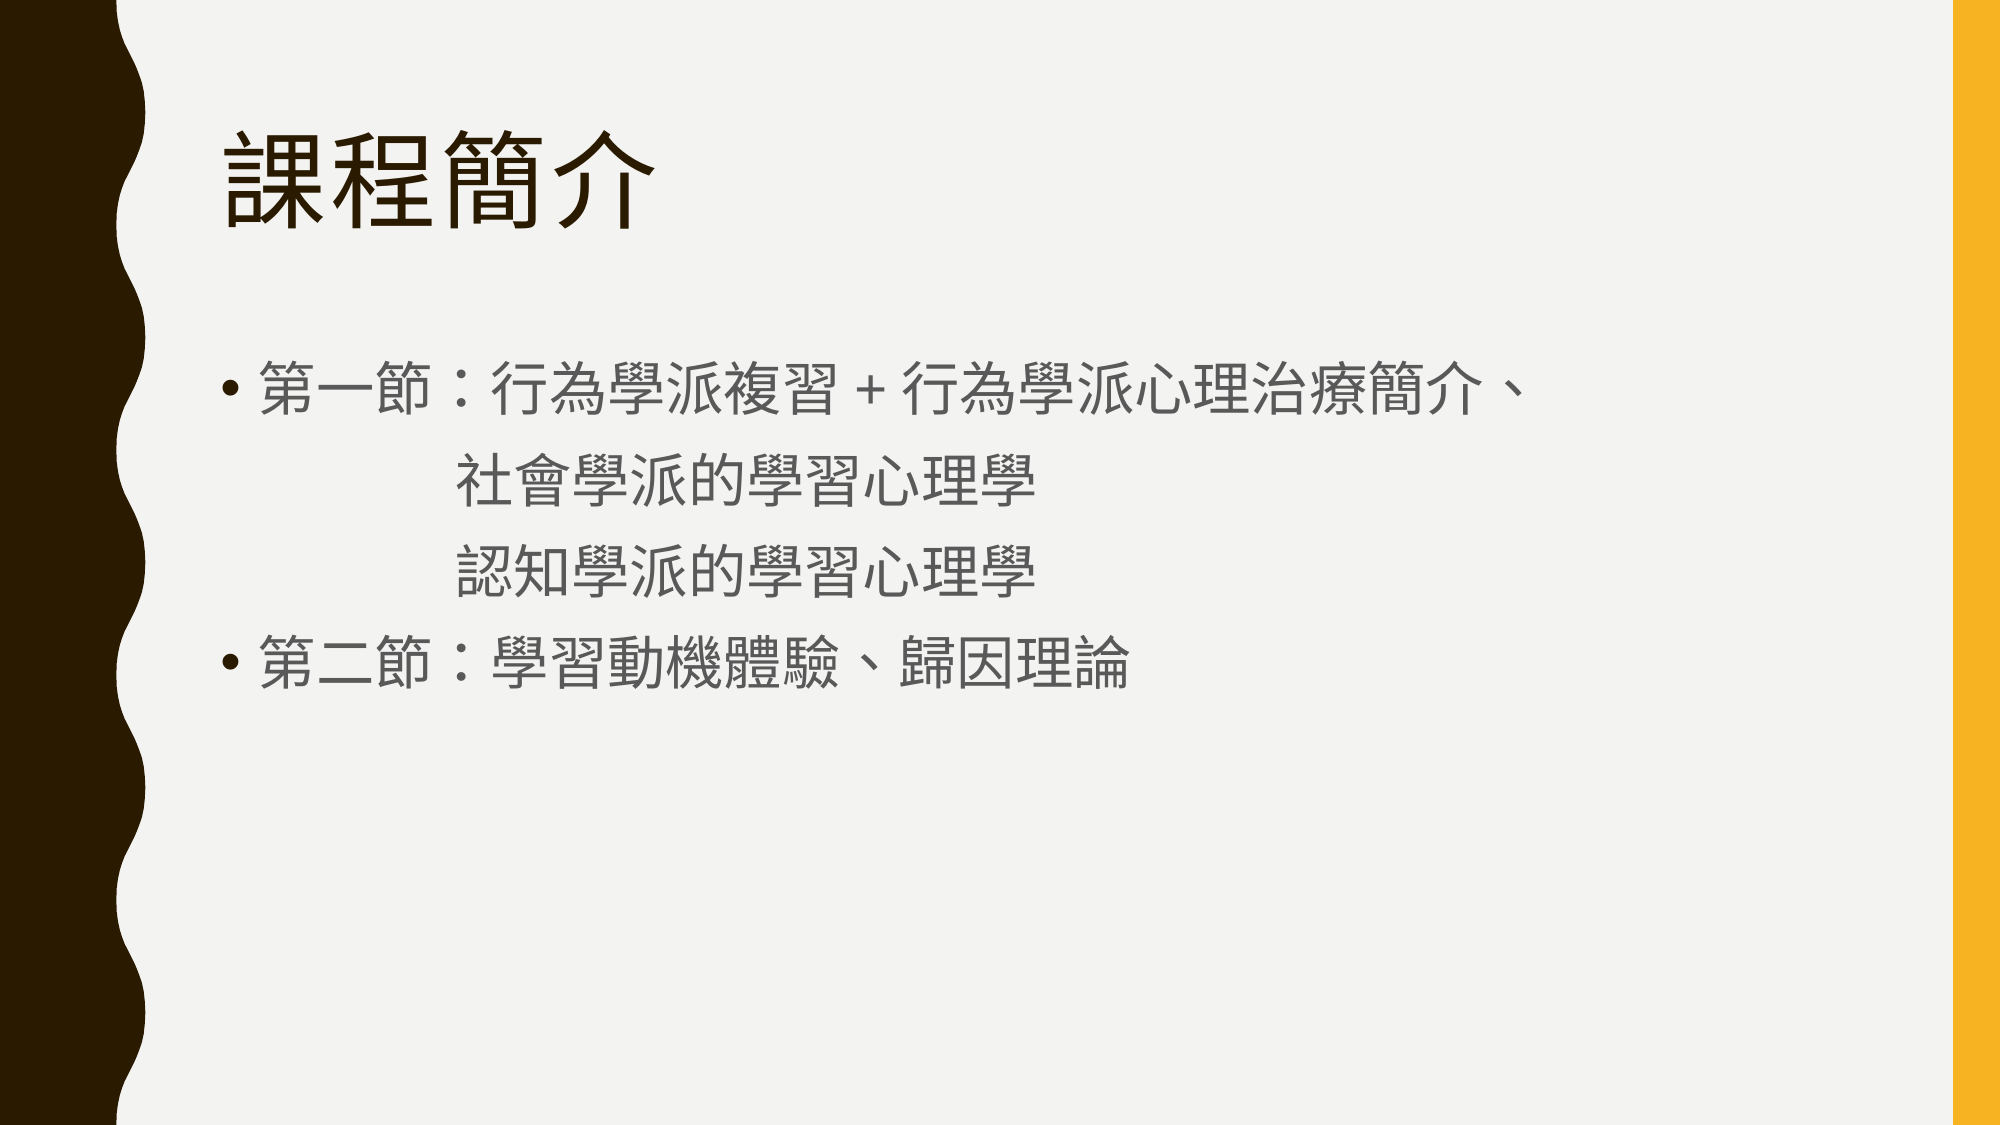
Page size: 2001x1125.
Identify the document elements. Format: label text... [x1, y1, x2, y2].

list 第一節：行為學派複習+行為學派心理治療簡介、 社會學派的學習心理學 認知學派的學習心理學 第二節：學習動機體驗、歸因理論 [205, 338, 1876, 1004]
title 課程簡介 [205, 121, 1876, 338]
